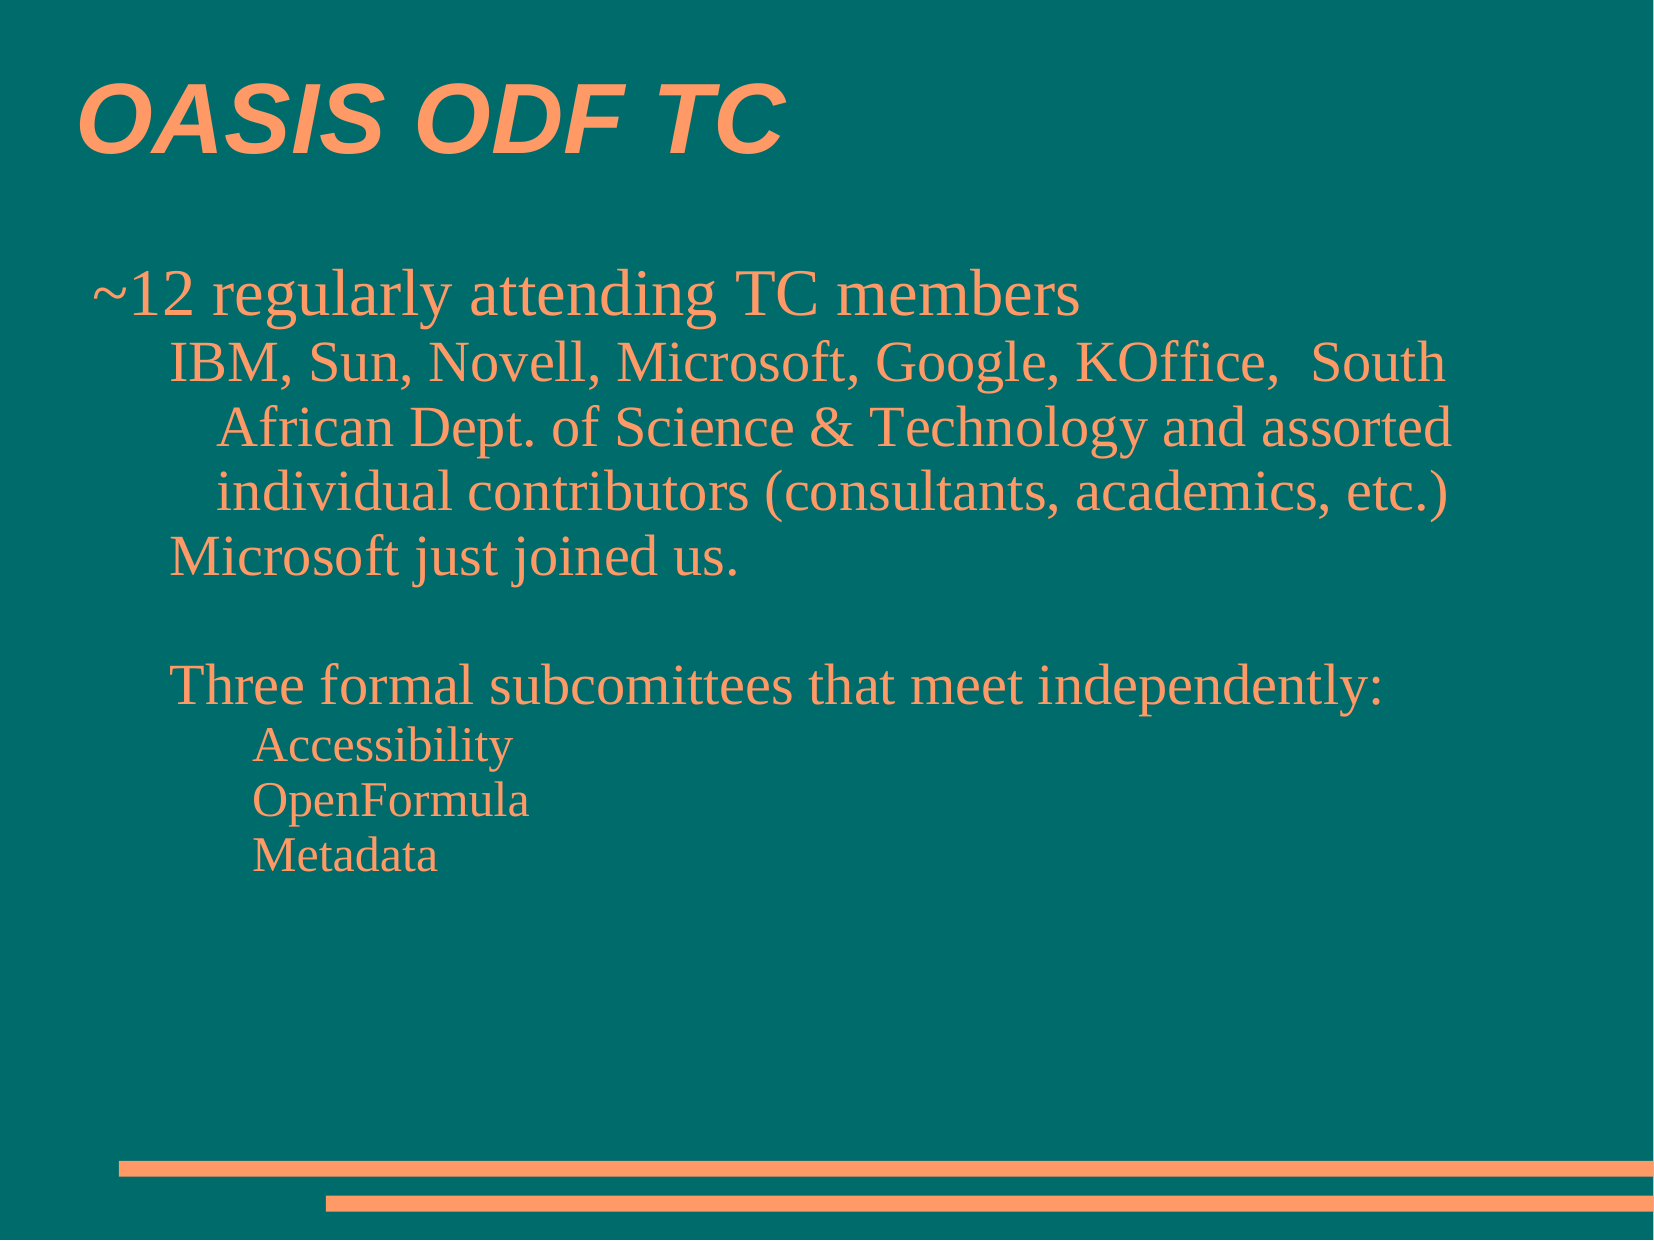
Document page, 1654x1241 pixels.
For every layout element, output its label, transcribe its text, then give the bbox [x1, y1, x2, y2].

title OASIS ODF TC [75, 15, 1576, 223]
list ~12 regularly attending TC members IBM, Sun, Novell, Microsoft, Google, KOffice, South African Dept. of Science & Technology and assorted individual contributors (consultants, academics, etc.) Microsoft just joined us. Three formal subcomittees that meet independently: Accessibility OpenFormula Metadata [75, 255, 1561, 1201]
